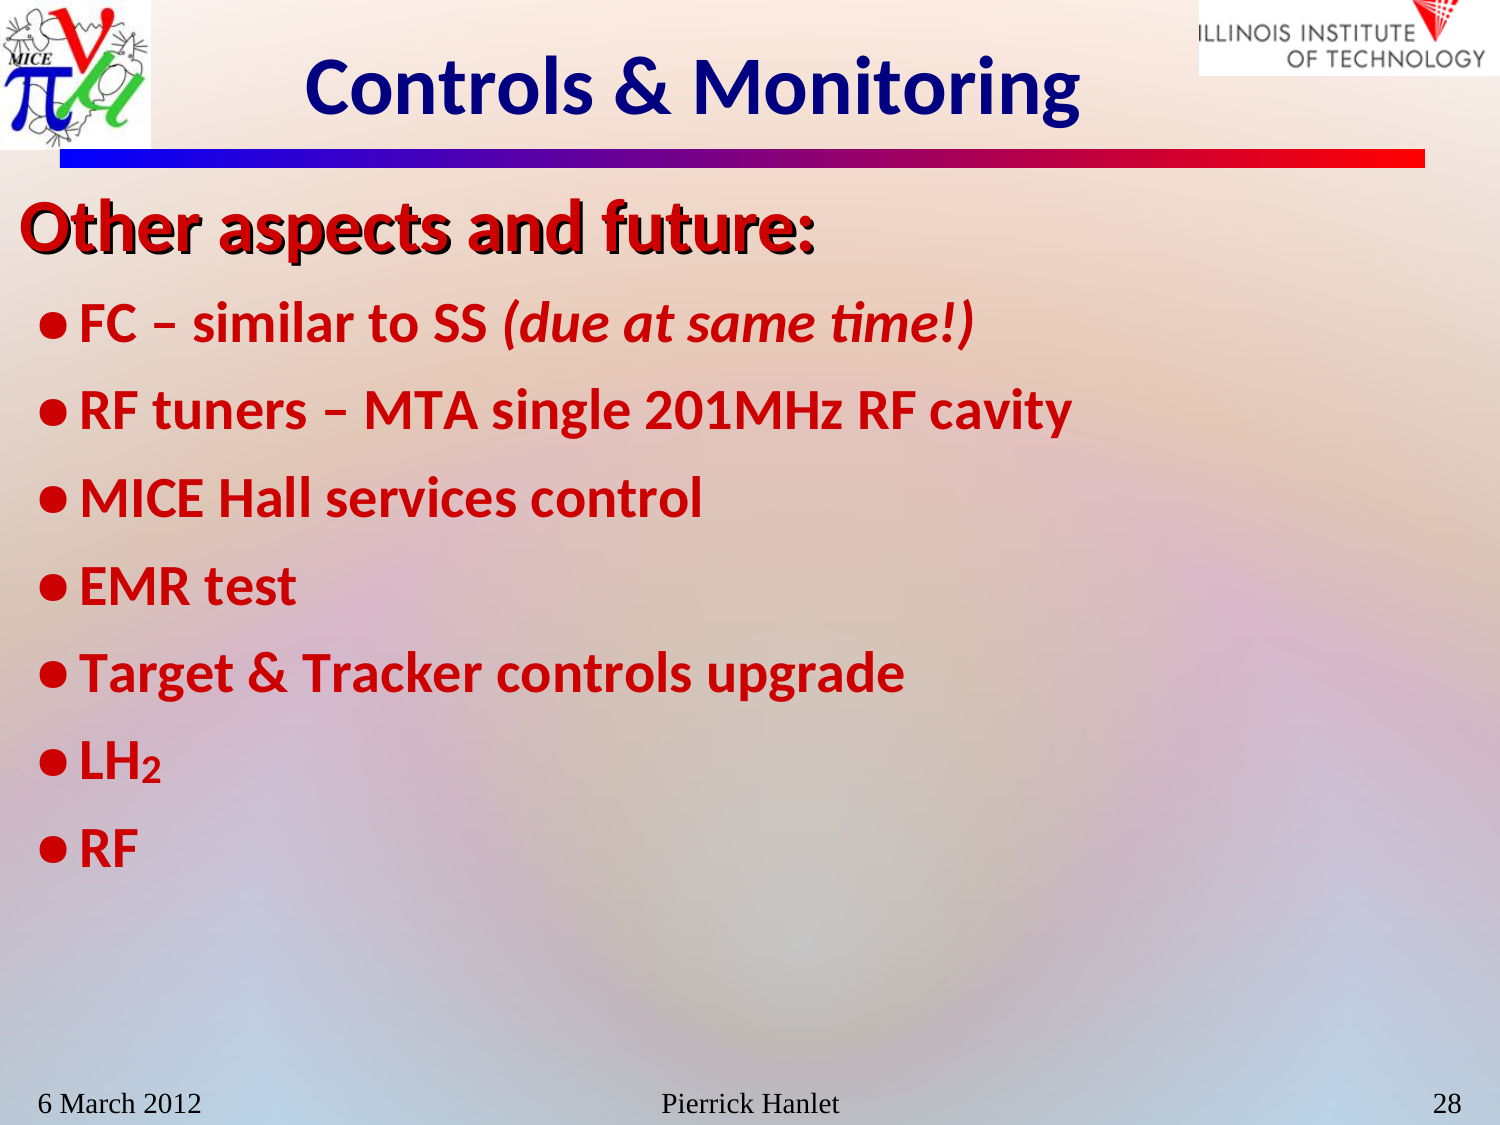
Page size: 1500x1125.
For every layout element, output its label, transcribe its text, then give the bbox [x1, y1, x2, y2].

picture [0, 0, 1500, 1125]
text_box Other aspects and future: FC – similar to SS (due at same time!) RF tuners – MTA single 201MHz RF cavity MICE Hall services control EMR test Target & Tracker controls upgrade LH2 RF [4, 187, 1449, 1021]
title Controls & Monitoring [149, 38, 1238, 151]
